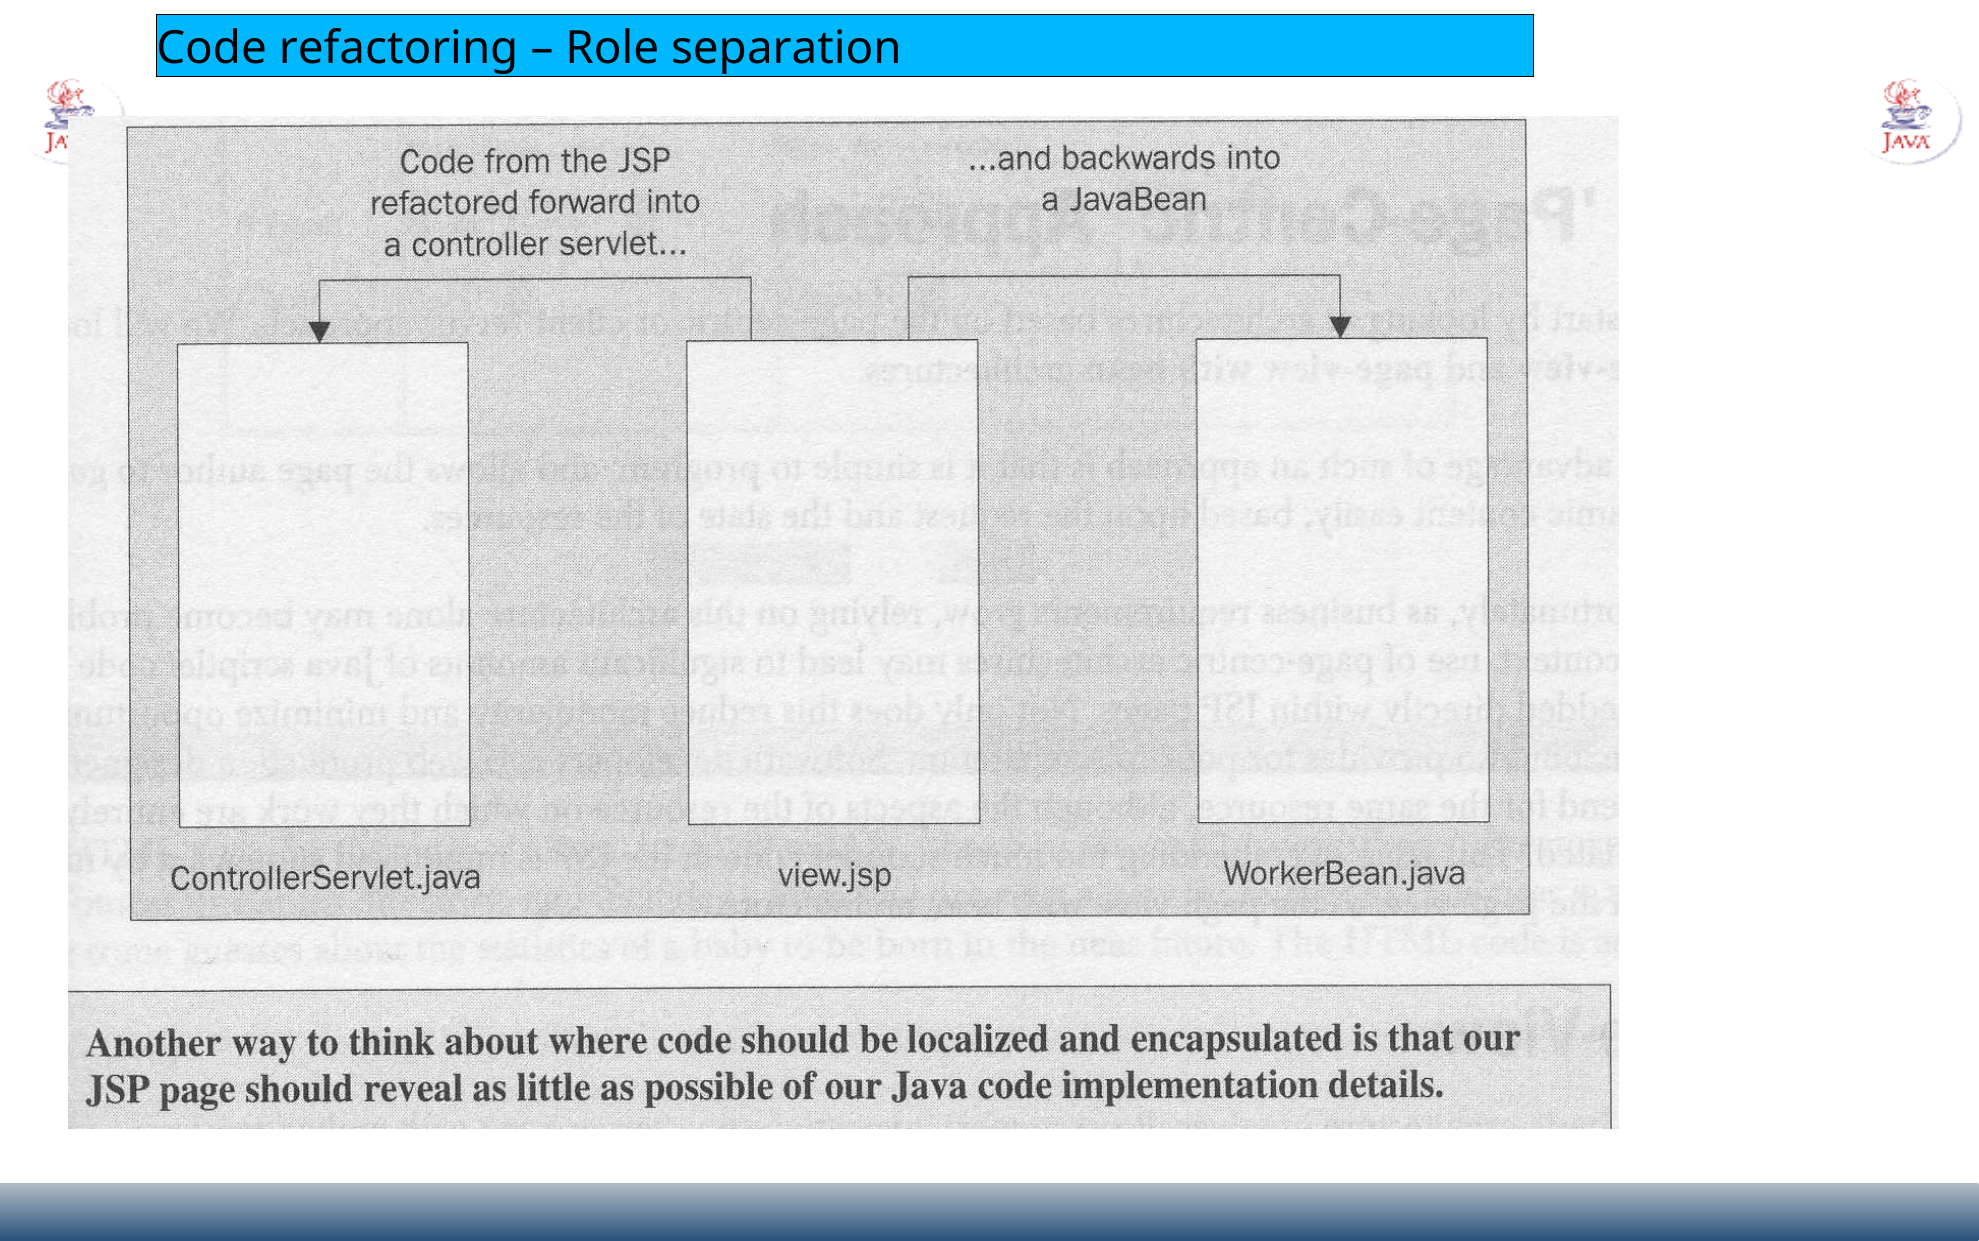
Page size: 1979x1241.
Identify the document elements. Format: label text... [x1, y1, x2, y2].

text_box Code refactoring – Role separation [156, 14, 1534, 68]
picture [1849, 71, 1968, 169]
picture [12, 71, 1619, 1129]
